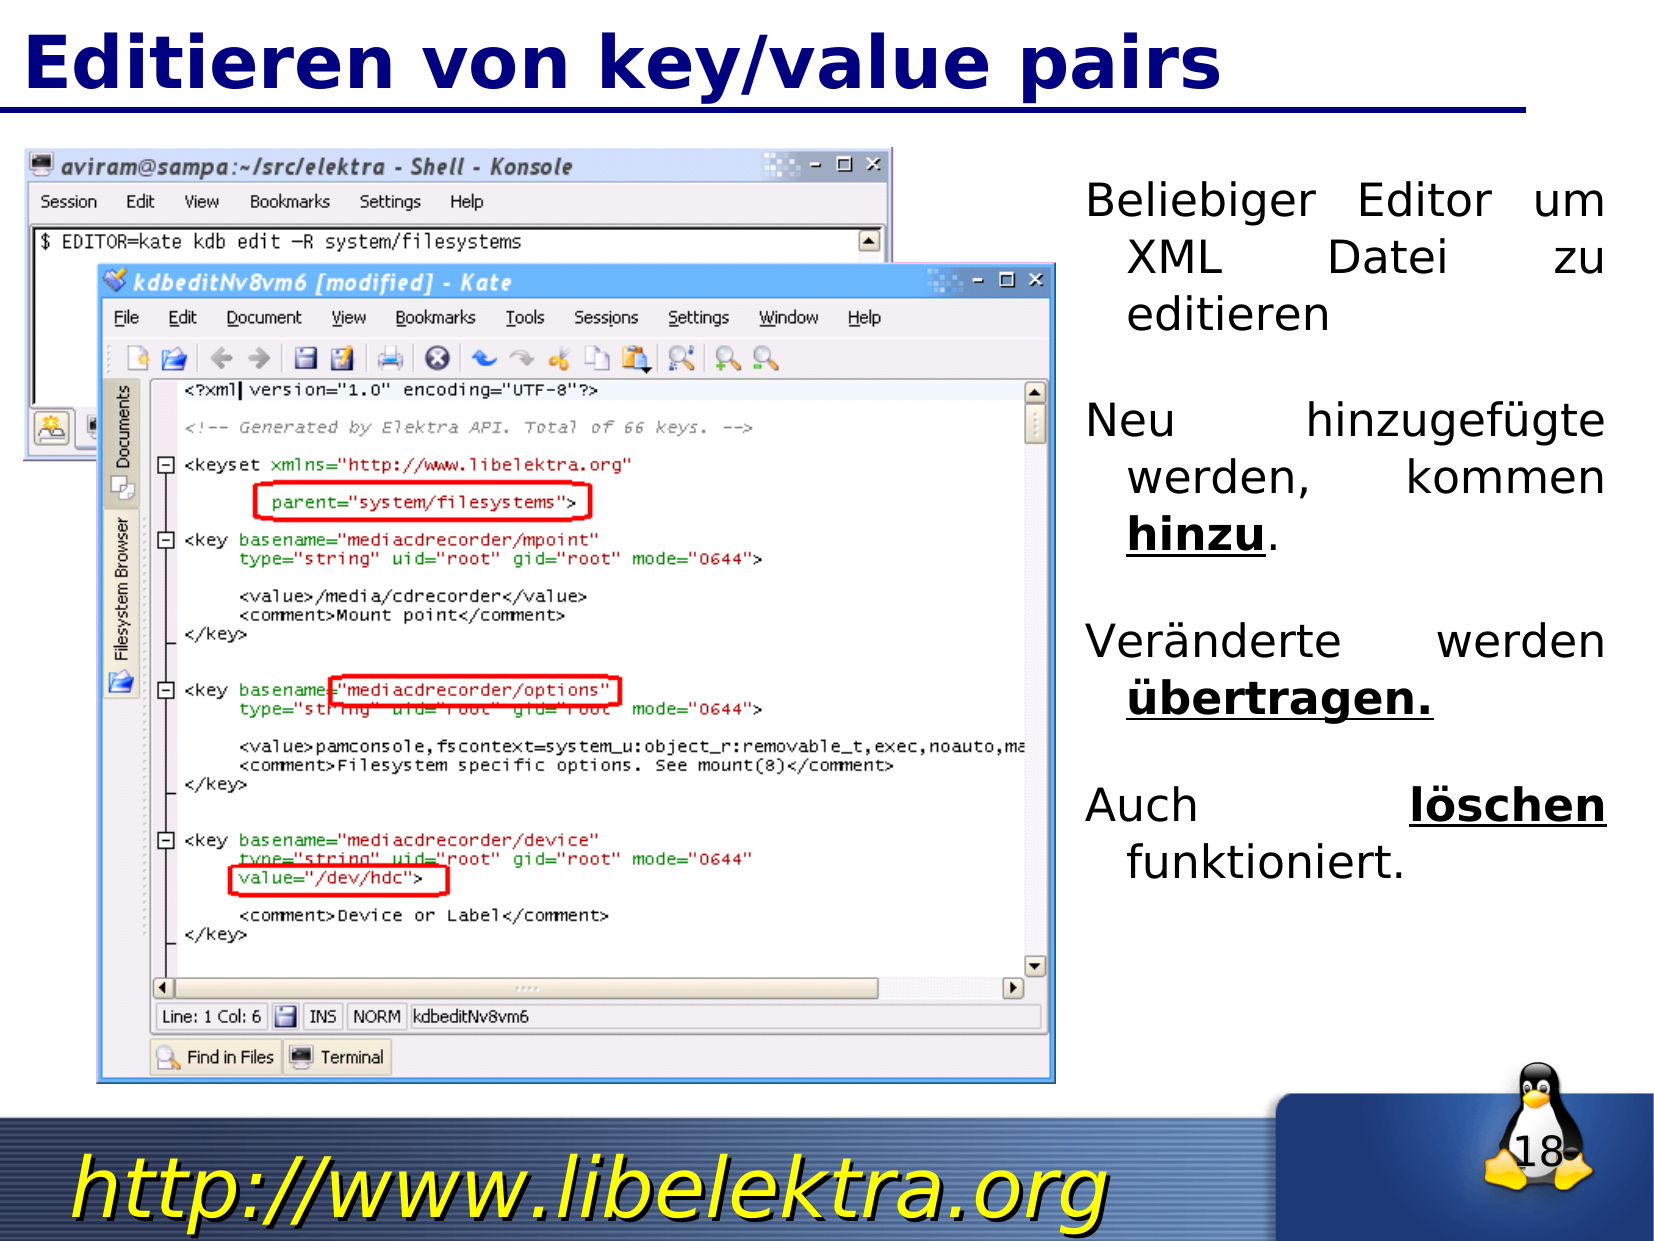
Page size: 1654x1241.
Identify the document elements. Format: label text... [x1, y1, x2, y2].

text_box 50 [1312, 1122, 1566, 1178]
list Beliebiger Editor um XML Datei zu editieren Neu hinzugefügte werden, kommen hinzu. Veränderte werden übertragen. Auch löschen funktioniert. [1069, 162, 1622, 1000]
text_box Editieren von key/value pairs [22, 14, 1611, 111]
picture [0, 147, 1654, 1241]
